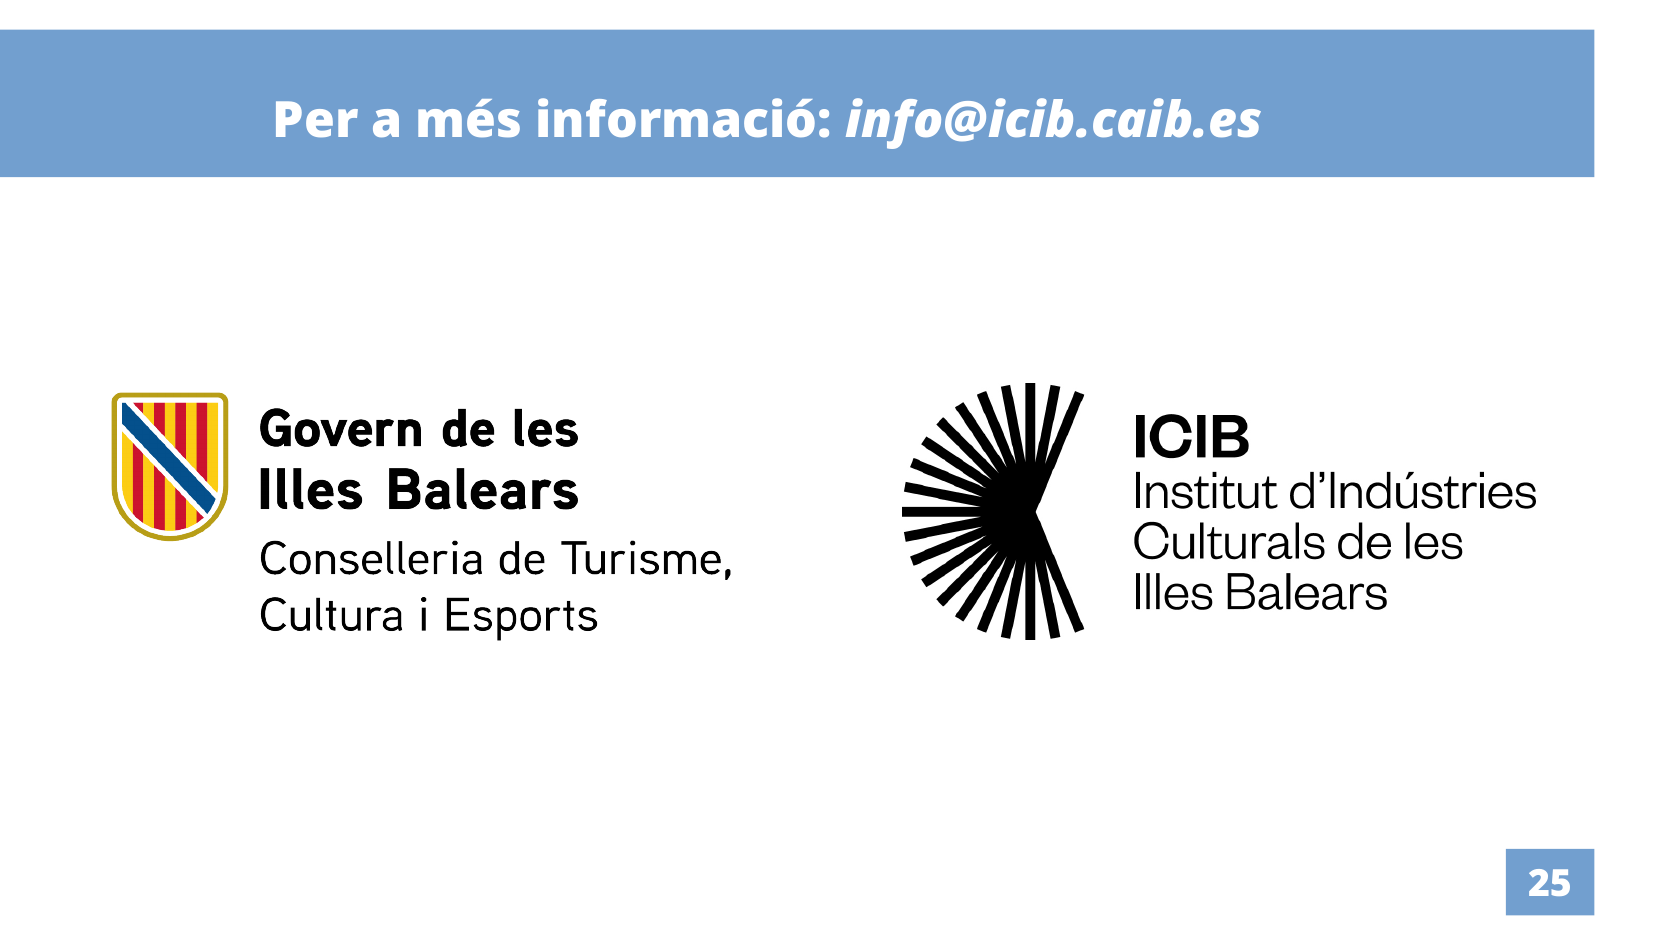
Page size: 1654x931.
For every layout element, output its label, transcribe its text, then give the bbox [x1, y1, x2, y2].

title Per a més informació: info@icib.caib.es [0, 59, 1536, 178]
picture [902, 383, 1536, 640]
list [59, 236, 1595, 842]
picture [88, 383, 754, 650]
